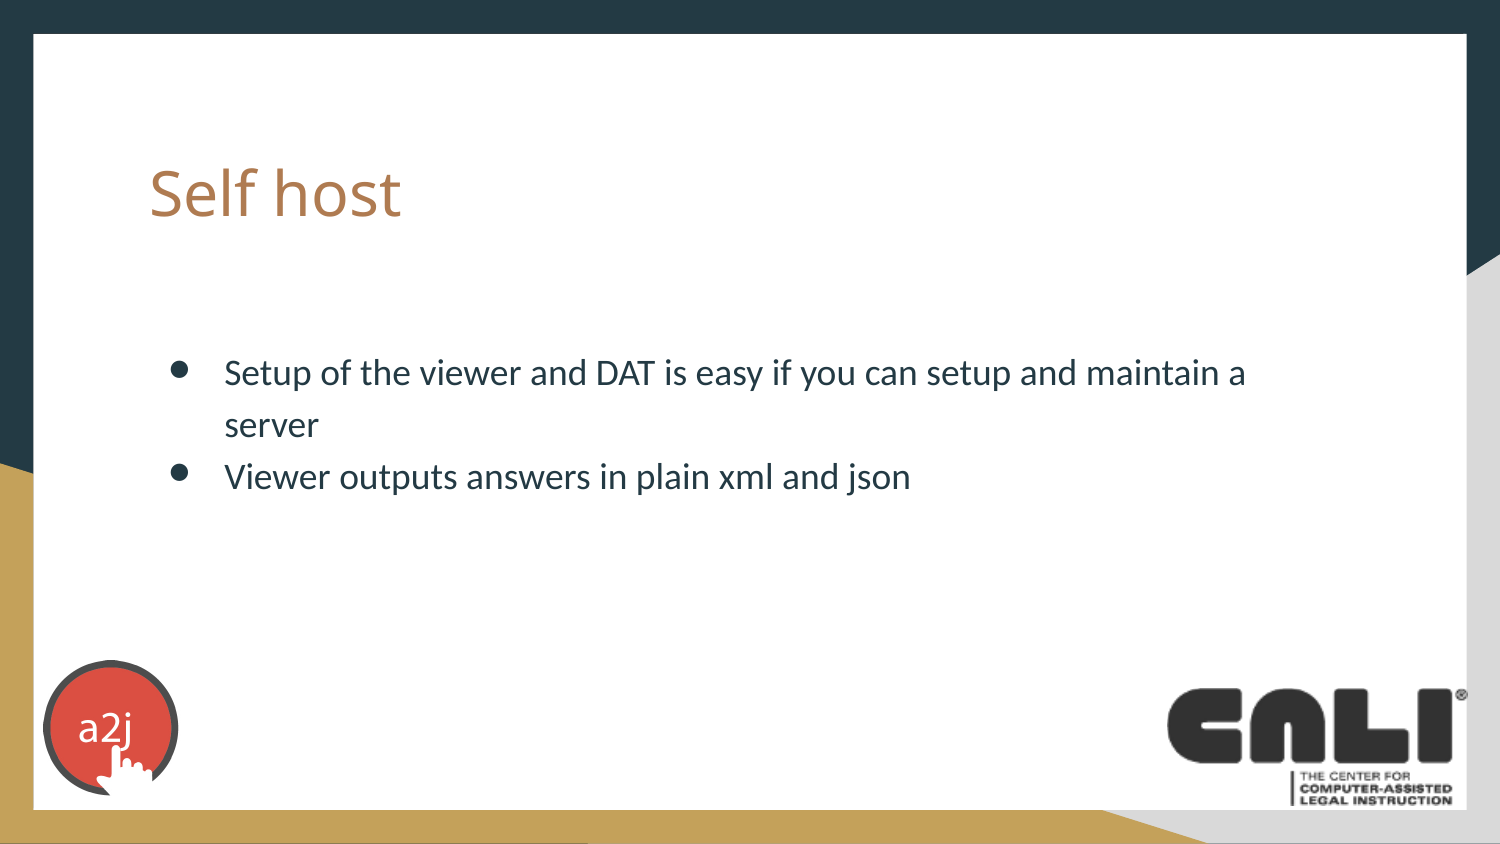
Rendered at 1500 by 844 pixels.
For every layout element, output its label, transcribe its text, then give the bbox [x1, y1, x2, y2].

title Self host [134, 138, 1366, 296]
picture [1167, 688, 1468, 806]
list Setup of the viewer and DAT is easy if you can setup and maintain a server Viewer outputs answers in plain xml and json [134, 326, 1366, 729]
picture [43, 660, 182, 806]
